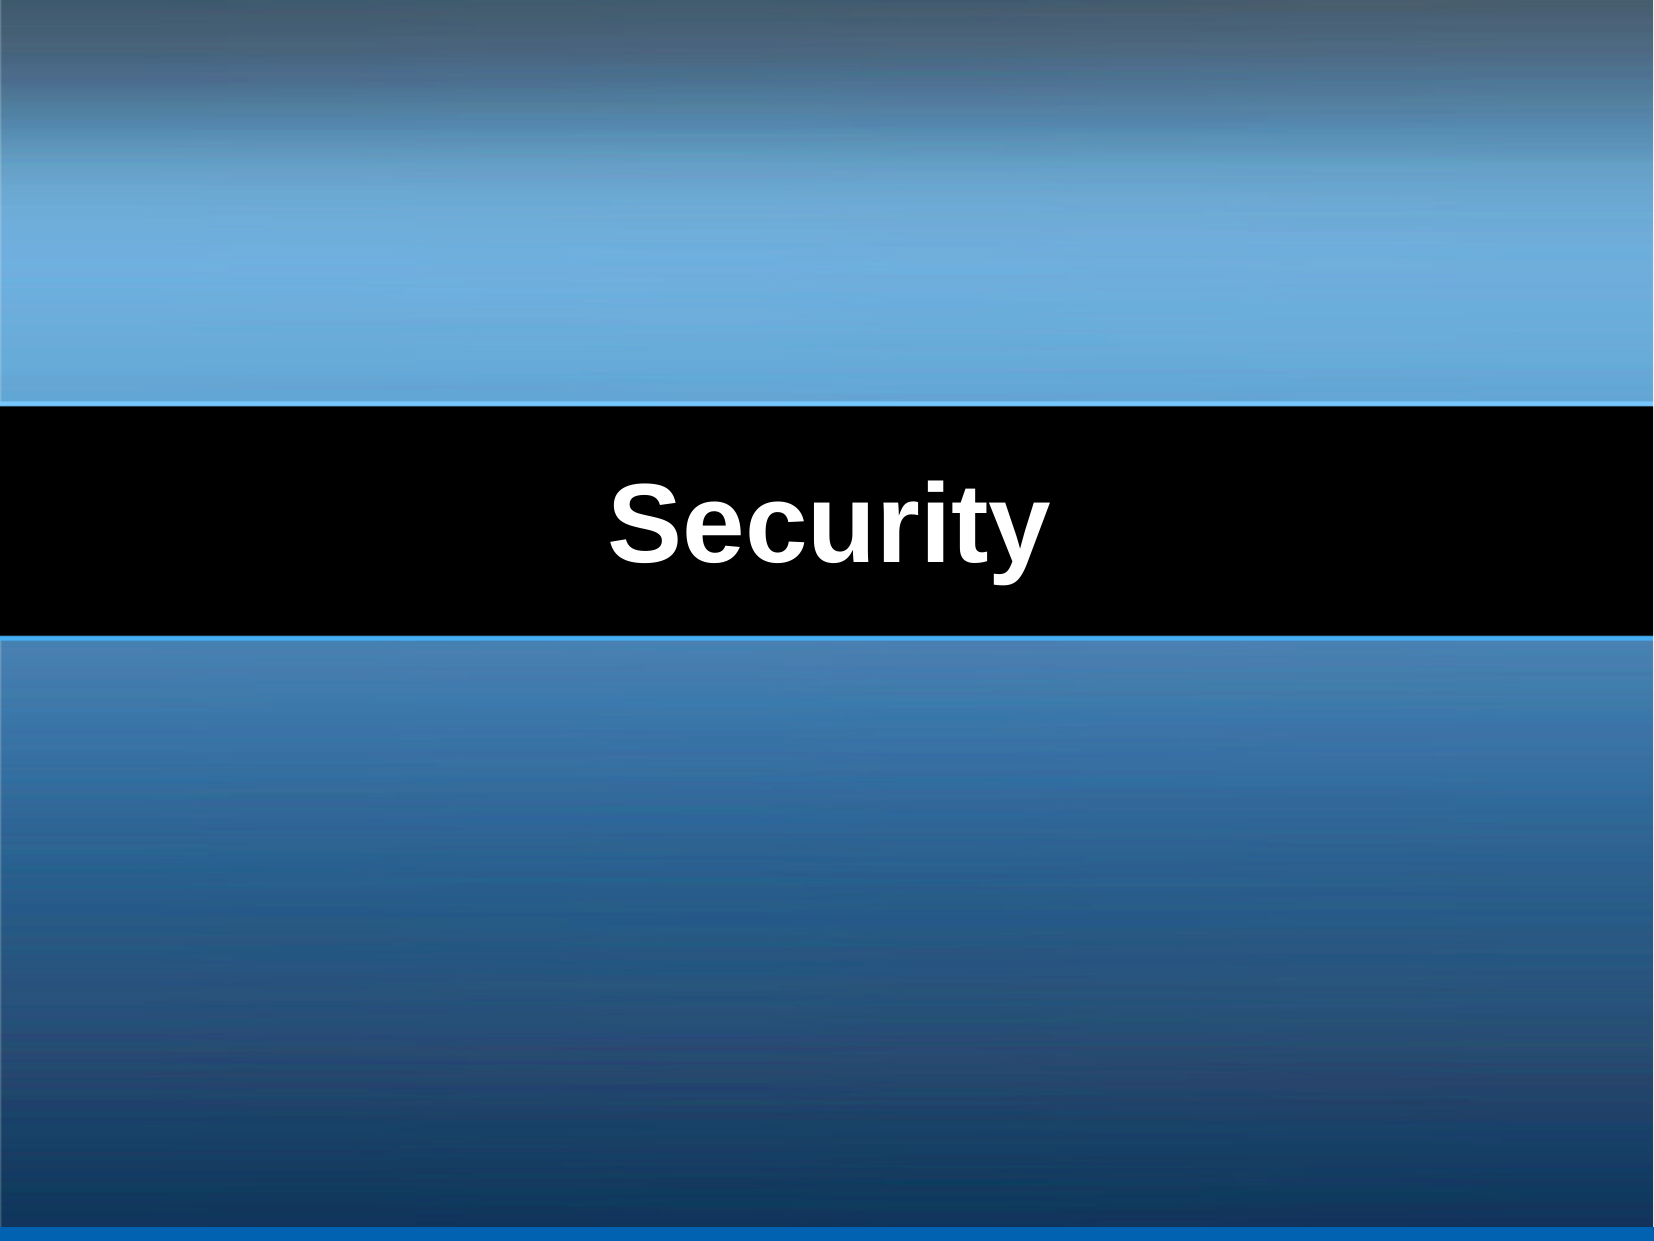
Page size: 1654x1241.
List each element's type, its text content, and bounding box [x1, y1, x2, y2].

picture [0, 0, 1654, 1227]
title Security [123, 419, 1536, 627]
